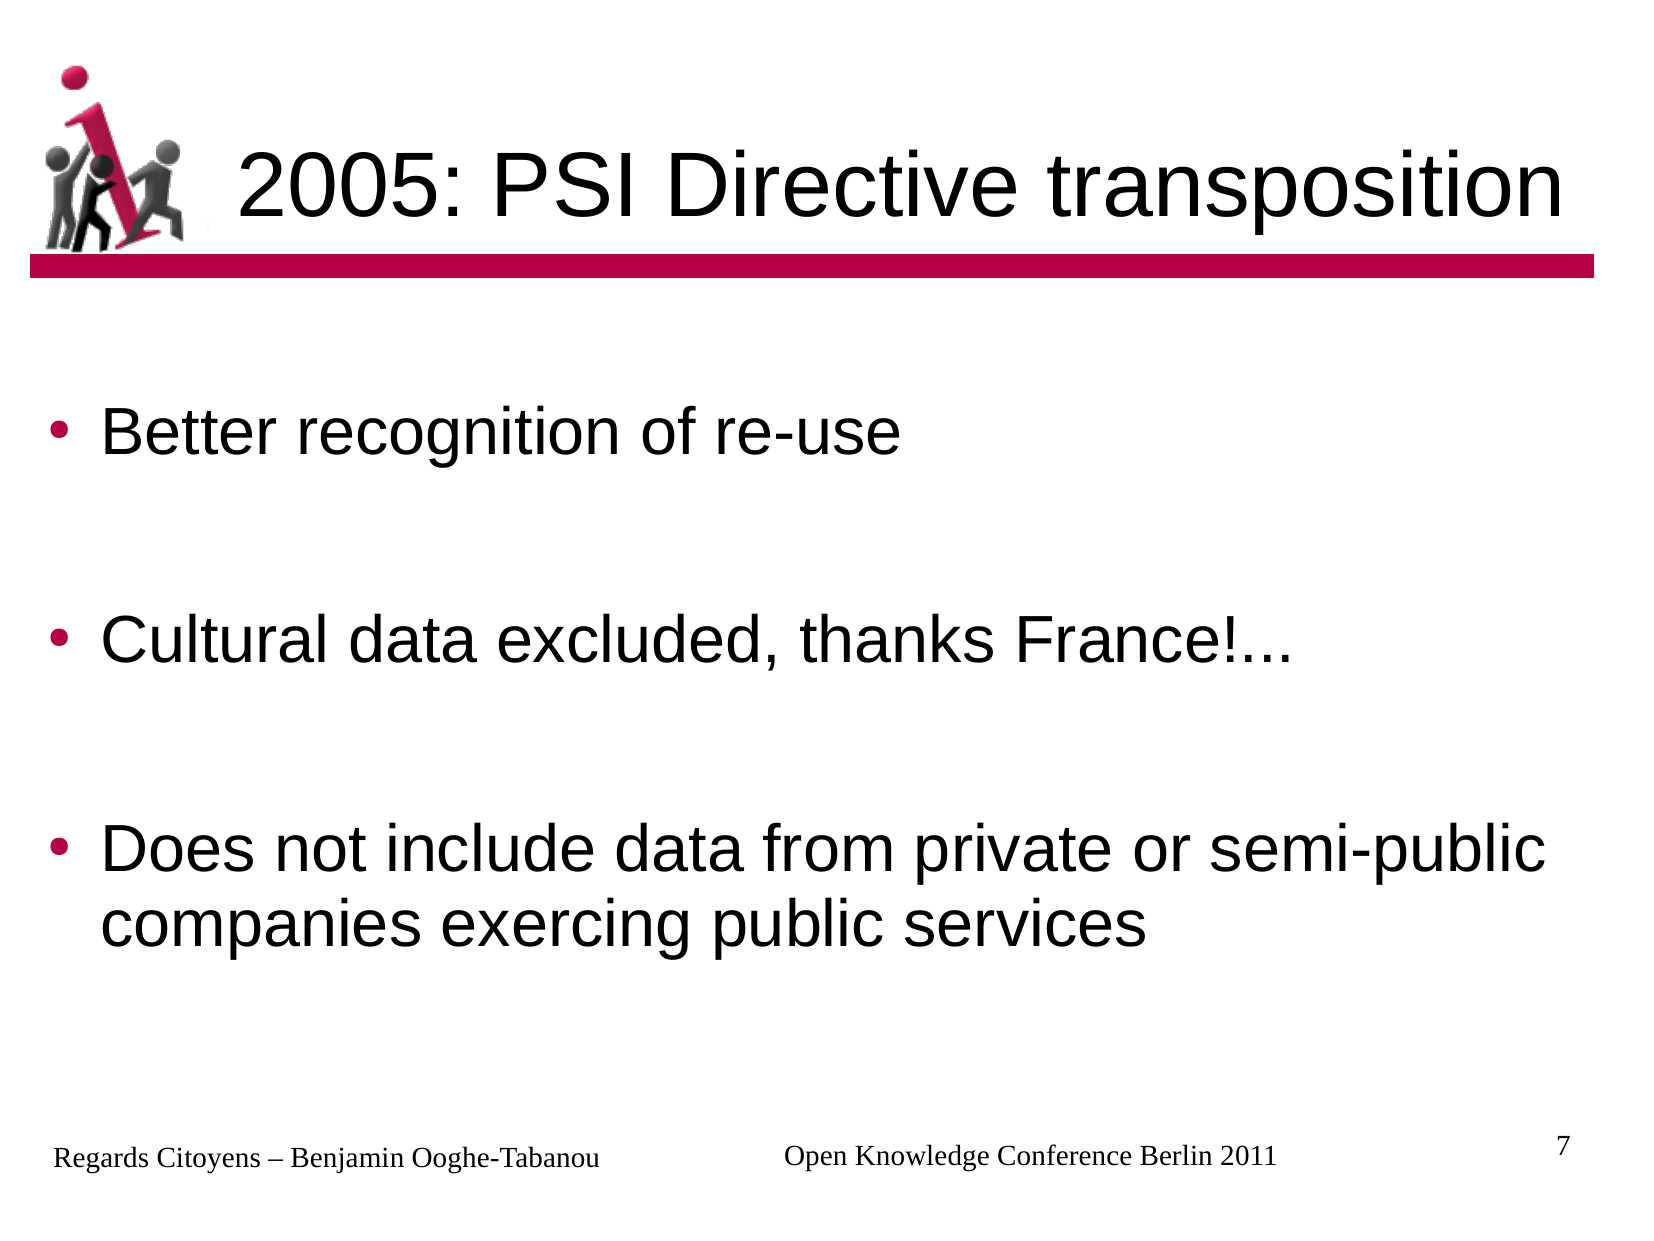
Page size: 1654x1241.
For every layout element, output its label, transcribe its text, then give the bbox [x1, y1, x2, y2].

picture [29, 60, 210, 254]
list Better recognition of re-use Cultural data excluded, thanks France!... Does not include data from private or semi-public companies exercing public services [29, 289, 1654, 1108]
title 2005: PSI Directive transposition [236, 88, 1654, 281]
